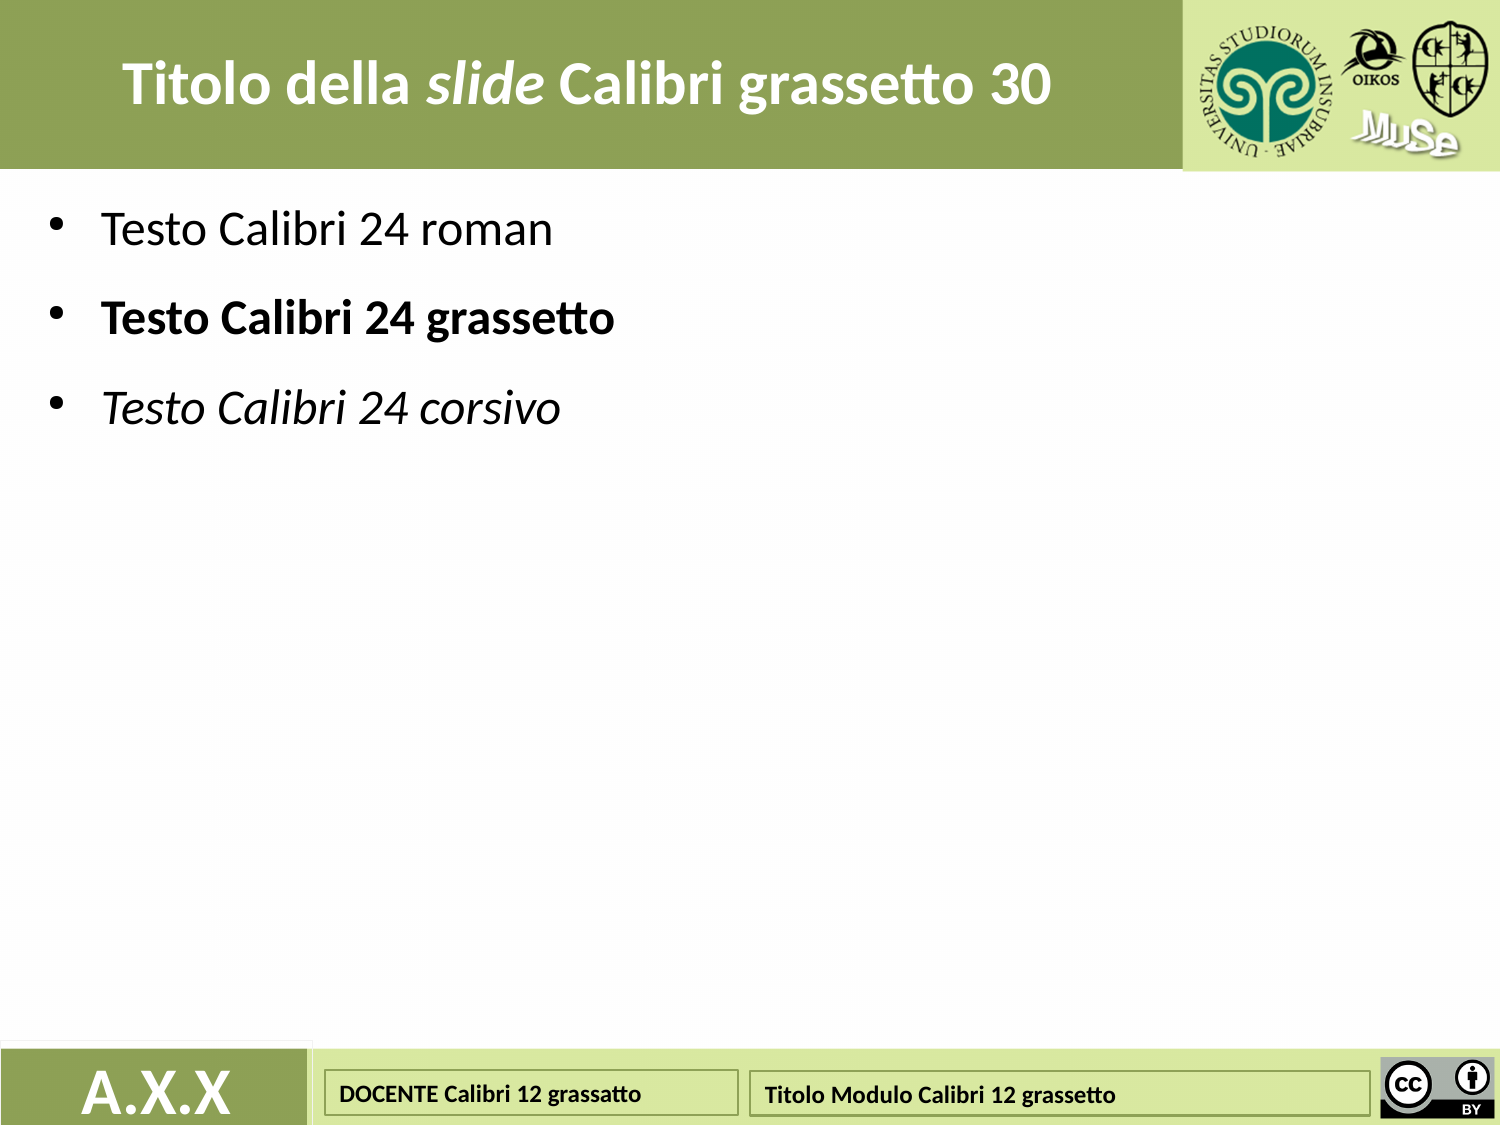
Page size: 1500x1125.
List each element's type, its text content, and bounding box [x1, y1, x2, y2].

text_box DOCENTE Calibri 12 grassatto [324, 1070, 739, 1115]
text_box A.X.X [0, 1040, 313, 1125]
text_box Titolo Modulo Calibri 12 grassetto [749, 1070, 1370, 1116]
text_box Titolo della slide Calibri grassetto 30 [0, 34, 1176, 125]
list Testo Calibri 24 roman Testo Calibri 24 grassetto Testo Calibri 24 corsivo [30, 195, 1471, 1021]
picture [0, 0, 1500, 1125]
